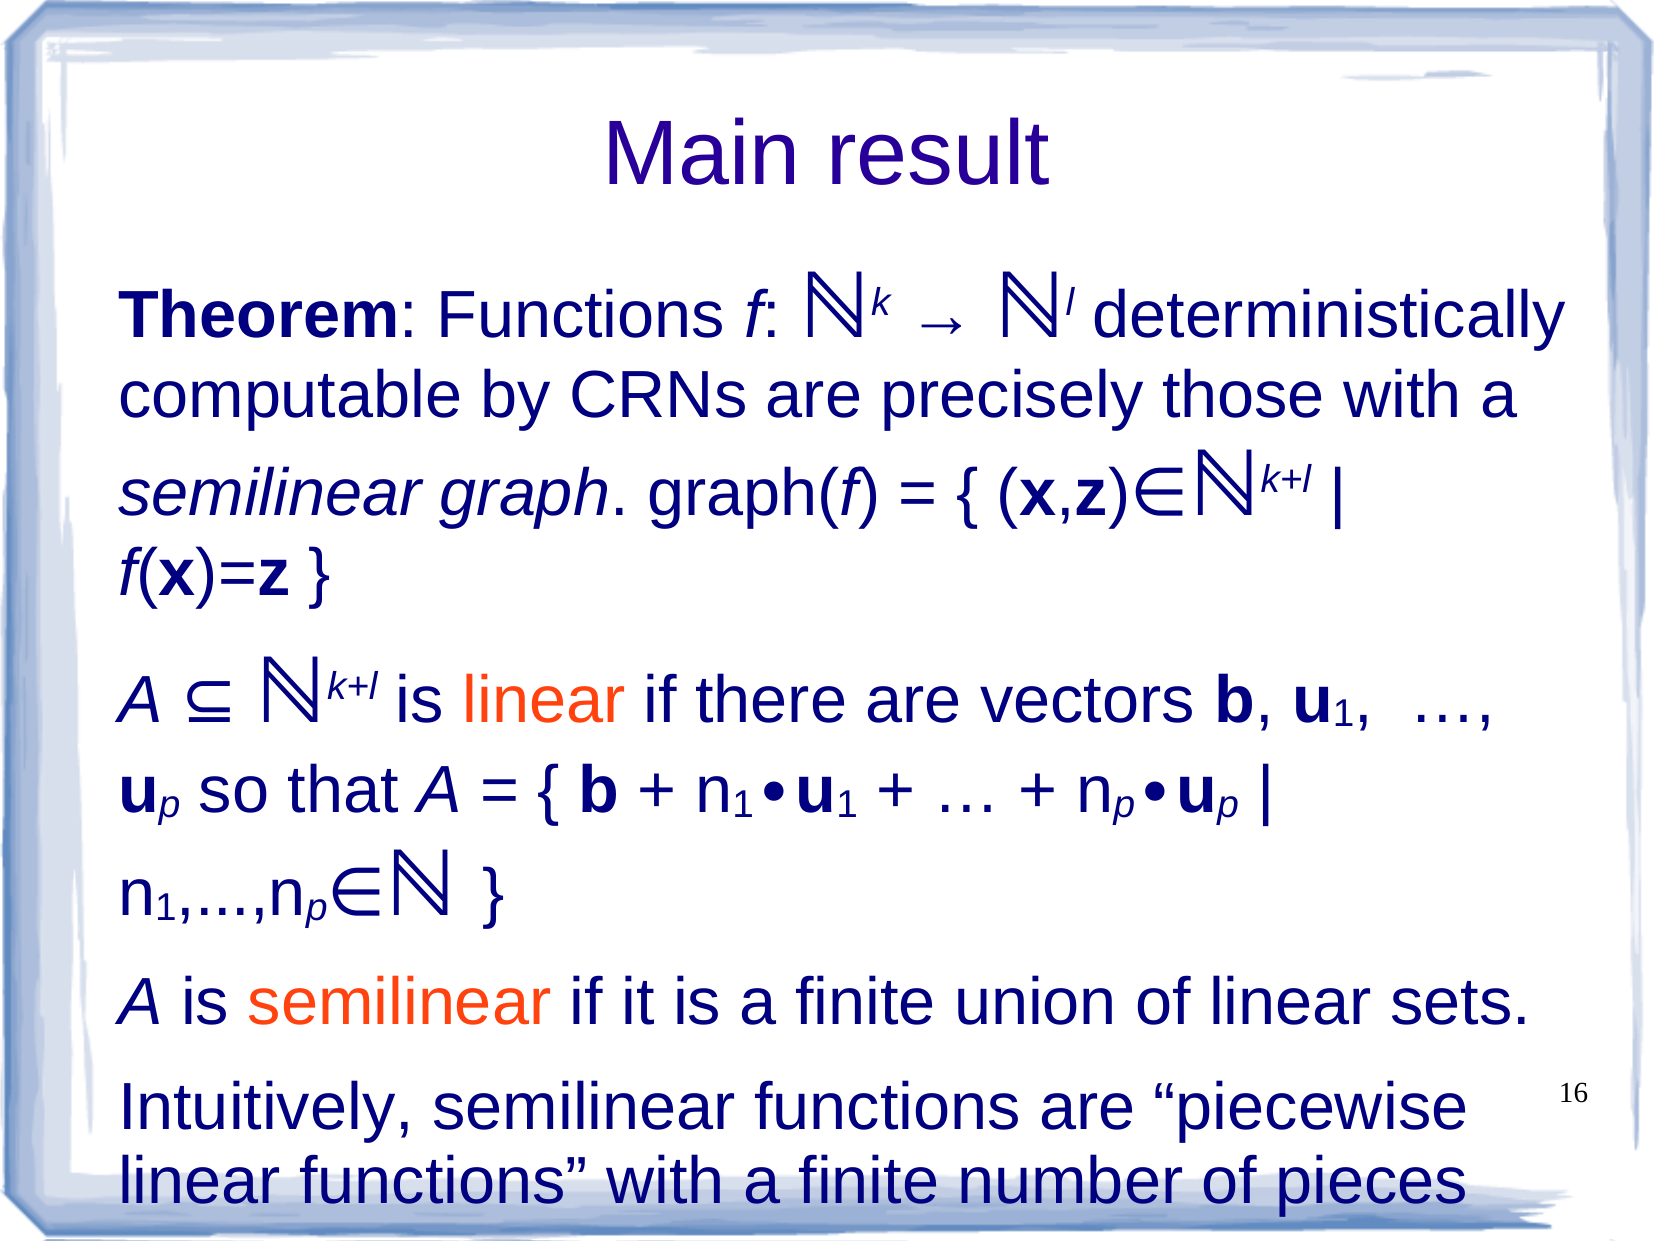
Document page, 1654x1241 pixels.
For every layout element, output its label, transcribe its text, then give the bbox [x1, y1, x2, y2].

title Main result [82, 49, 1571, 257]
picture [0, 0, 1654, 1241]
list Theorem: Functions f: ℕk → ℕl deterministically computable by CRNs are precisely those with a semilinear graph. graph(f) = { (x,z)∈ℕk+l | f(x)=z } A ⊆ ℕk+l is linear if there are vectors b, u1, …, up so that A = { b + n1∙u1 + … + np∙up | n1,...,np∈ℕ } A is semilinear if it is a finite union of linear sets. Intuitively, semilinear functions are “piecewise linear functions” with a finite number of pieces [118, 254, 1571, 1087]
